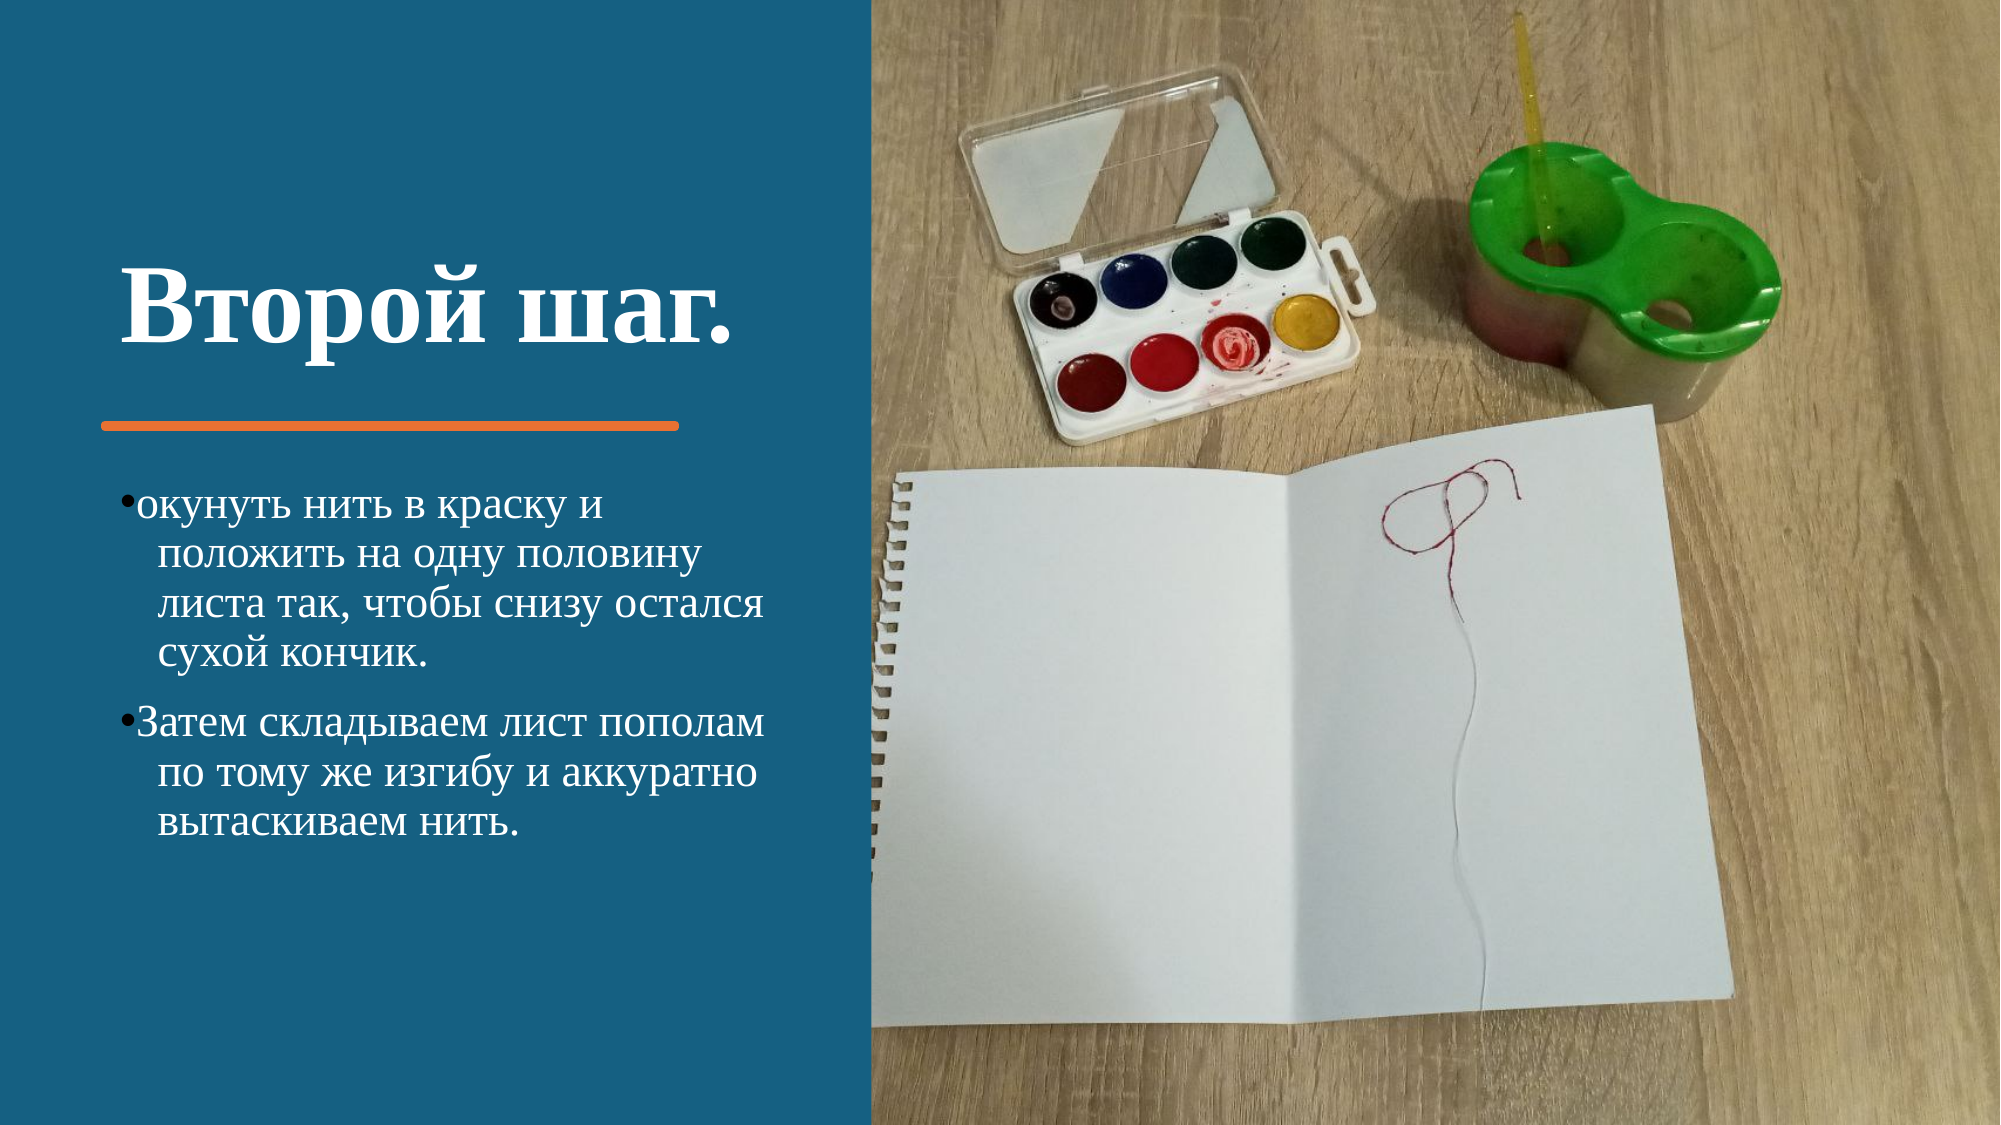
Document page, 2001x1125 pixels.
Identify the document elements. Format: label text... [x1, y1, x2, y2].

picture [871, 0, 2000, 1125]
text_box [0, 0, 871, 1125]
list окунуть нить в краску и положить на одну половину листа так, чтобы снизу остался сухой кончик. Затем складываем лист пополам по тому же изгибу и аккуратно вытаскиваем нить. [105, 471, 802, 1016]
title Второй шаг. [105, 53, 822, 375]
